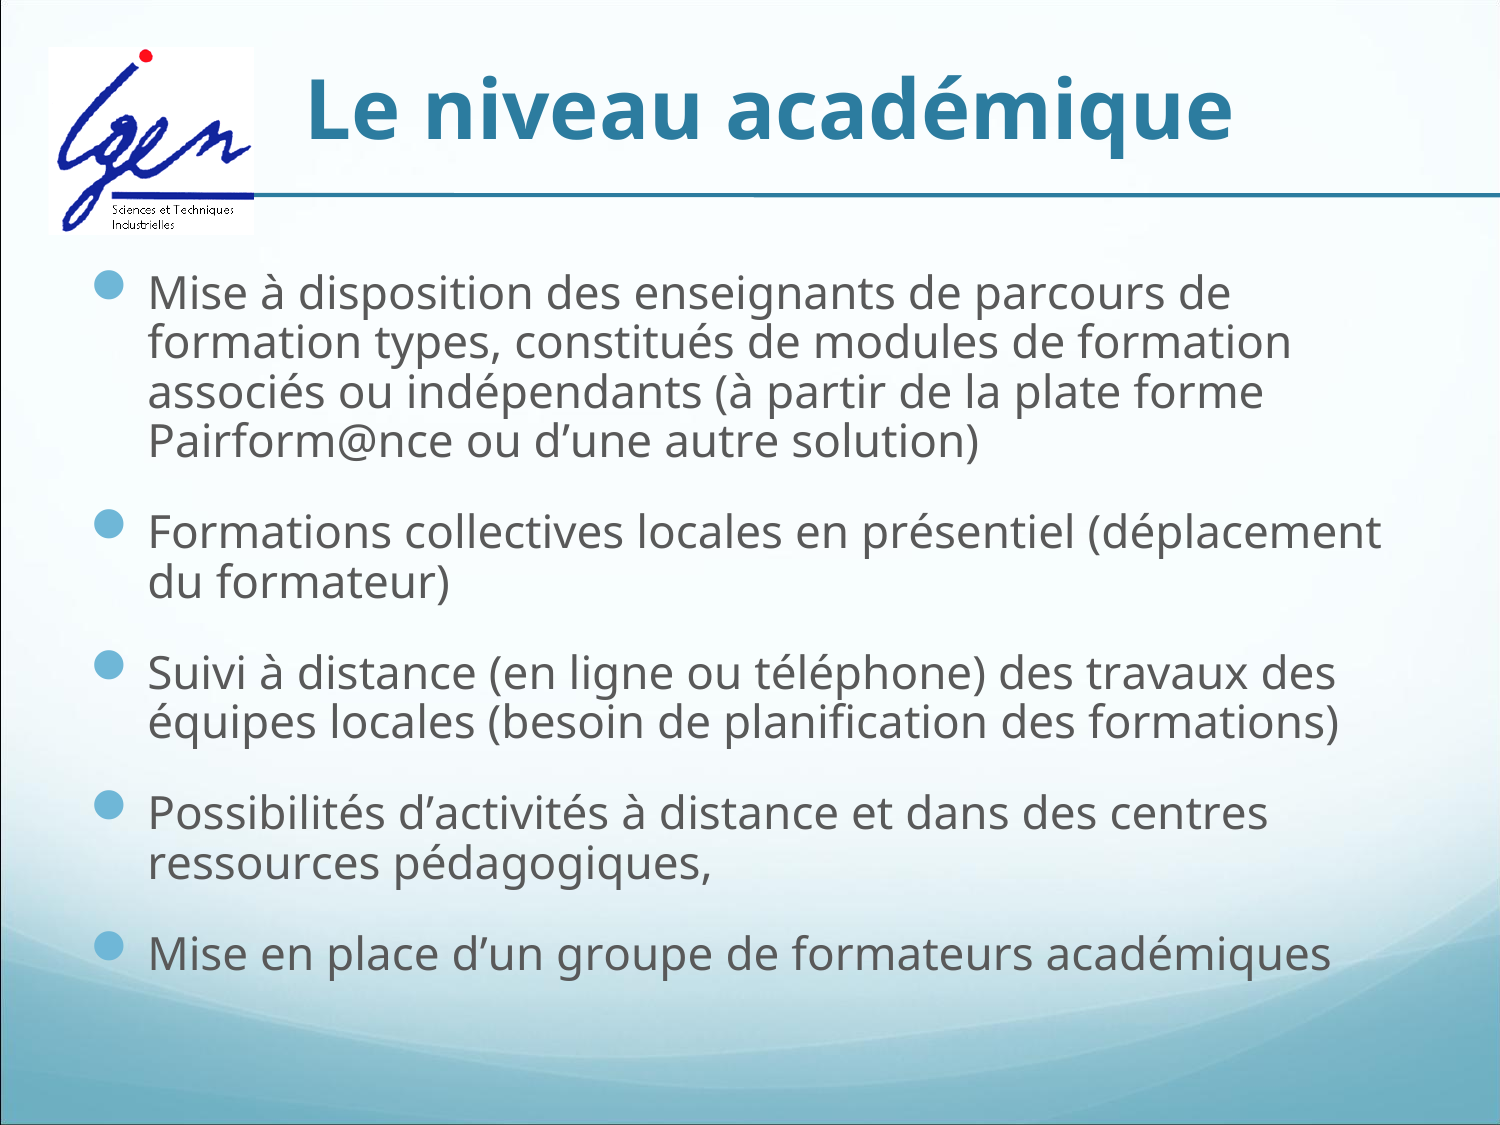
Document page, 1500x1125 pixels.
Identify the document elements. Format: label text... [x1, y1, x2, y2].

list Mise à disposition des enseignants de parcours de formation types, constitués de modules de formation associés ou indépendants (à partir de la plate forme Pairform@nce ou d’une autre solution) Formations collectives locales en présentiel (déplacement du formateur) Suivi à distance (en ligne ou téléphone) des travaux des équipes locales (besoin de planification des formations) Possibilités d’activités à distance et dans des centres ressources pédagogiques, Mise en place d’un groupe de formateurs académiques [75, 262, 1426, 1044]
picture [0, 0, 1500, 1125]
title Le niveau académique [289, 17, 1410, 196]
